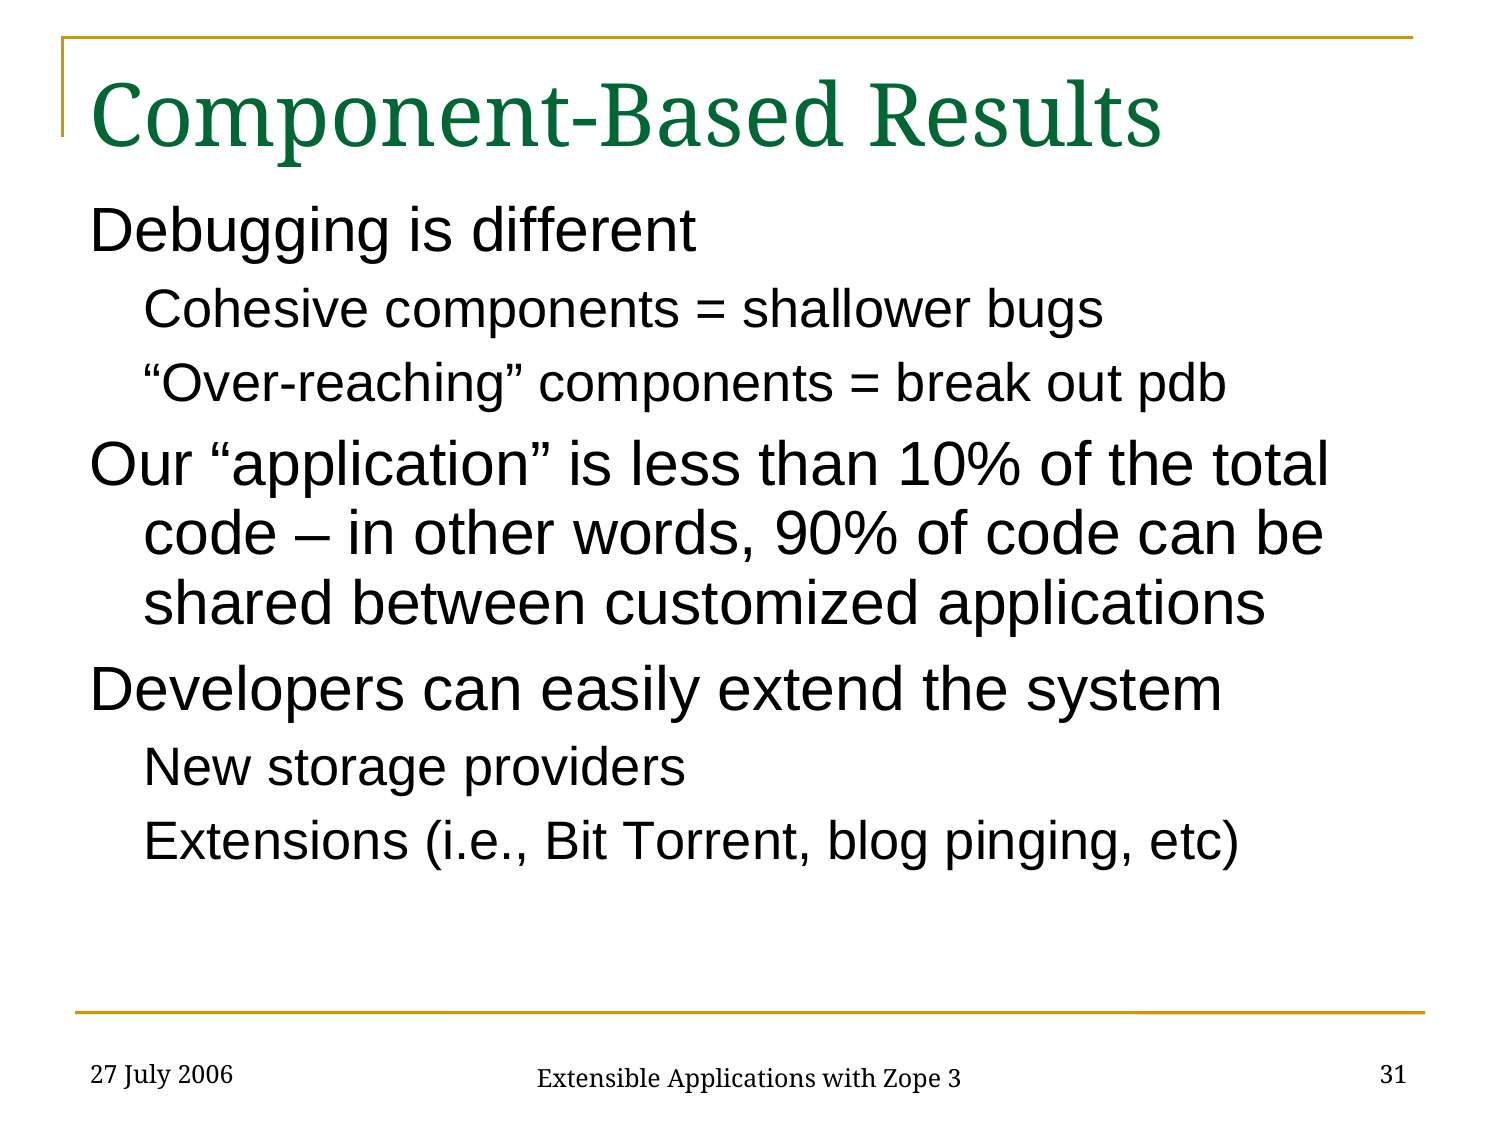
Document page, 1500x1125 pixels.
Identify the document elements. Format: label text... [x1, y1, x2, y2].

list Debugging is different Cohesive components = shallower bugs “Over-reaching” components = break out pdb Our “application” is less than 10% of the total code – in other words, 90% of code can be shared between customized applications Developers can easily extend the system New storage providers Extensions (i.e., Bit Torrent, blog pinging, etc) [75, 187, 1426, 1056]
title Component-Based Results [75, 45, 1426, 187]
